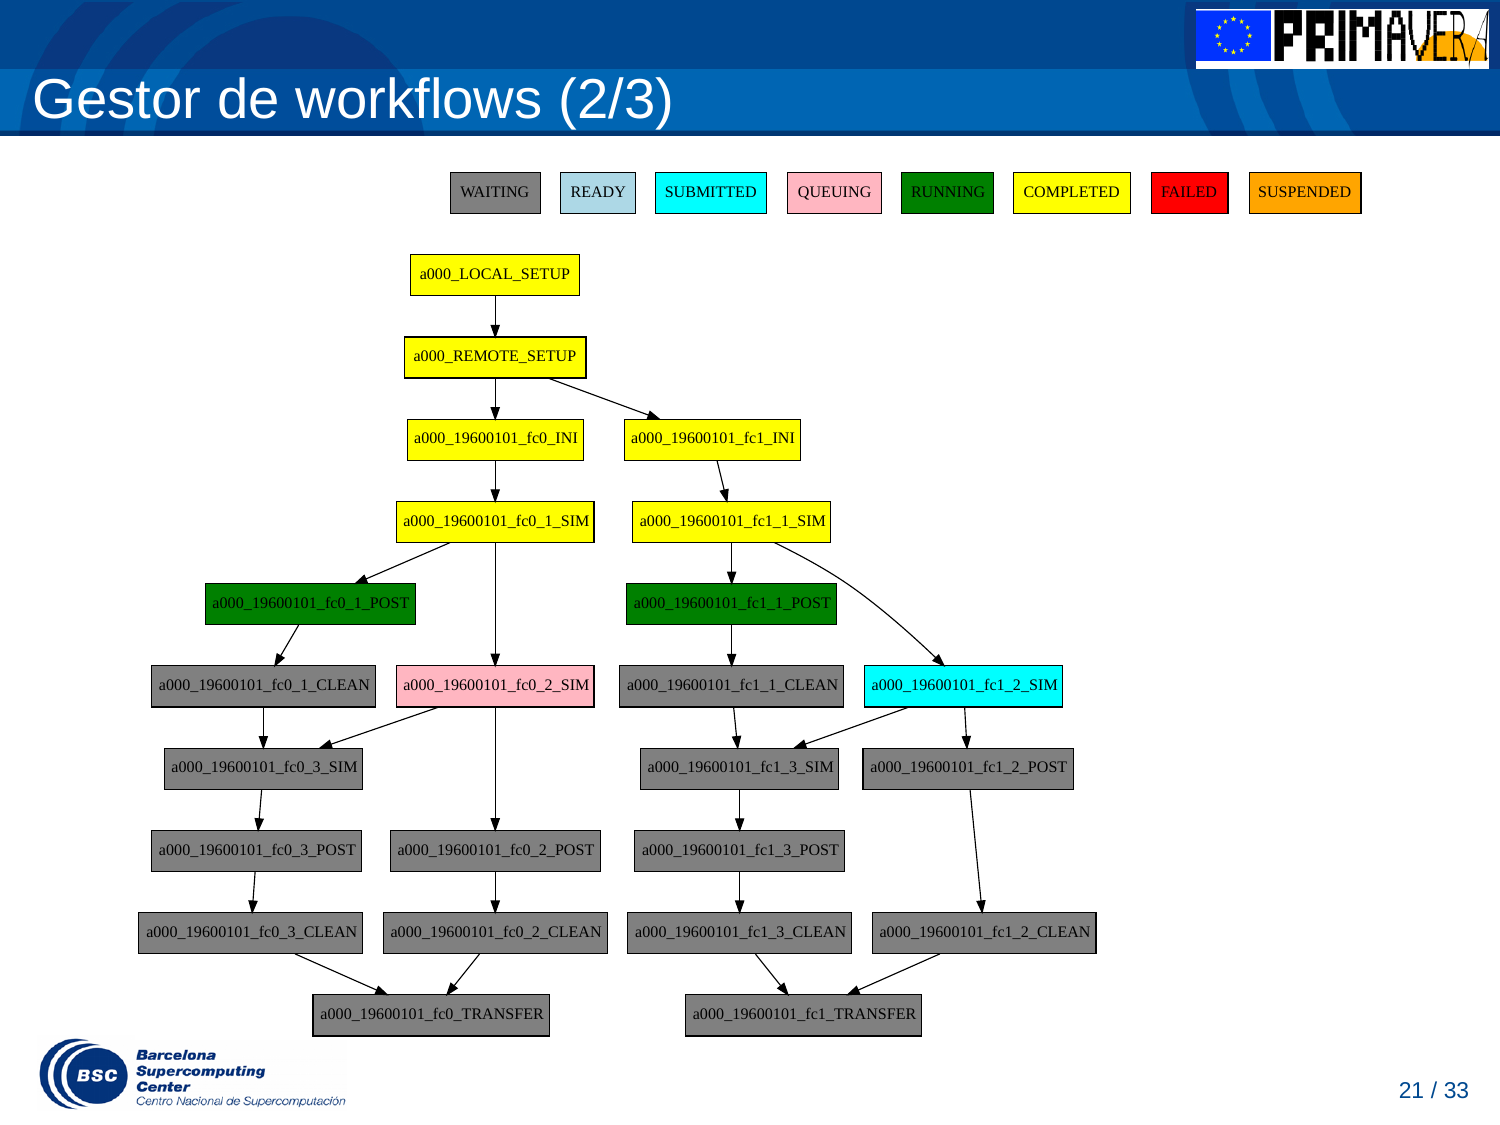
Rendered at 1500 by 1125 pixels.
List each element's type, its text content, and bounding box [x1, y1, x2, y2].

picture [0, 0, 1500, 136]
text_box <number> / 33 [1364, 1042, 1484, 1111]
picture [37, 167, 1367, 1111]
title Gestor de workflows (2/3) [17, 7, 1483, 138]
